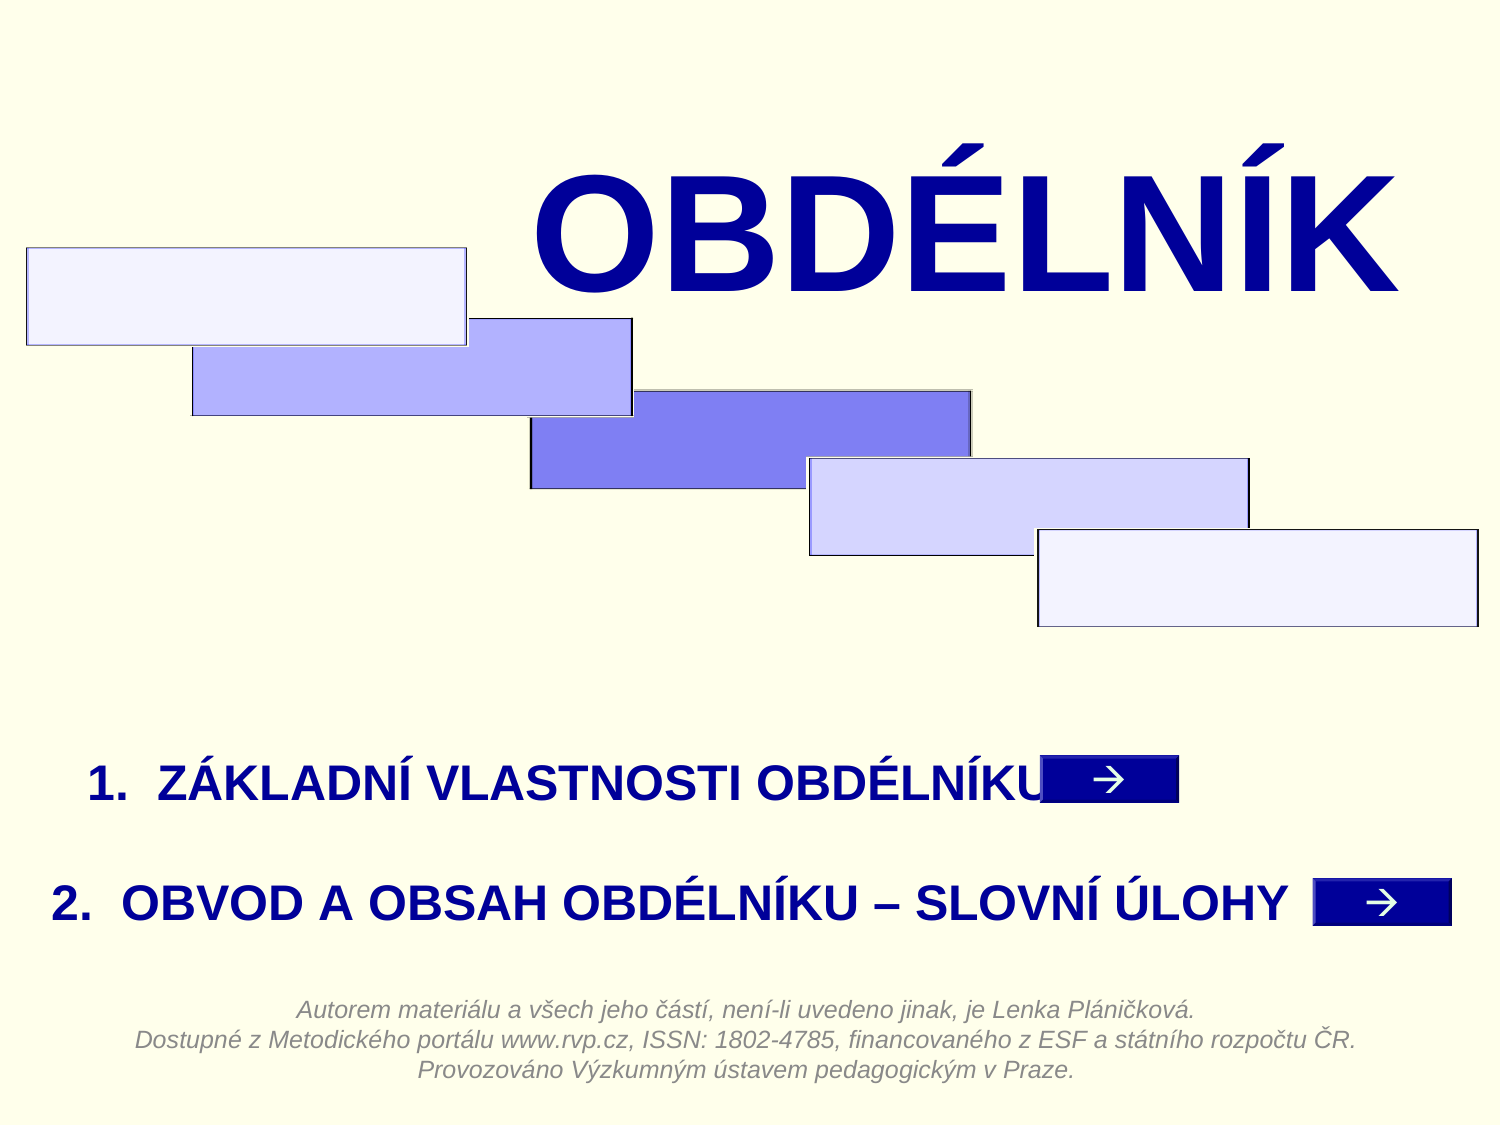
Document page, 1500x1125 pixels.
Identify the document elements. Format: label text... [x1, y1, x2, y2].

text_box Autorem materiálu a všech jeho částí, není-li uvedeno jinak, je Lenka Pláničková. Dostupné z Metodického portálu www.rvp.cz, ISSN: 1802-4785, financovaného z ESF a státního rozpočtu ČR. Provozováno Výzkumným ústavem pedagogickým v Praze. [40, 997, 1454, 1080]
title OBDÉLNÍK [515, 103, 1425, 346]
picture [0, 190, 1500, 627]
text_box 1. ZÁKLADNÍ VLASTNOSTI OBDÉLNÍKU 2. OBVOD A OBSAH OBDÉLNÍKU – SLOVNÍ ÚLOHY [36, 742, 1500, 965]
text_box  [1043, 759, 1176, 799]
text_box  [1316, 882, 1448, 922]
